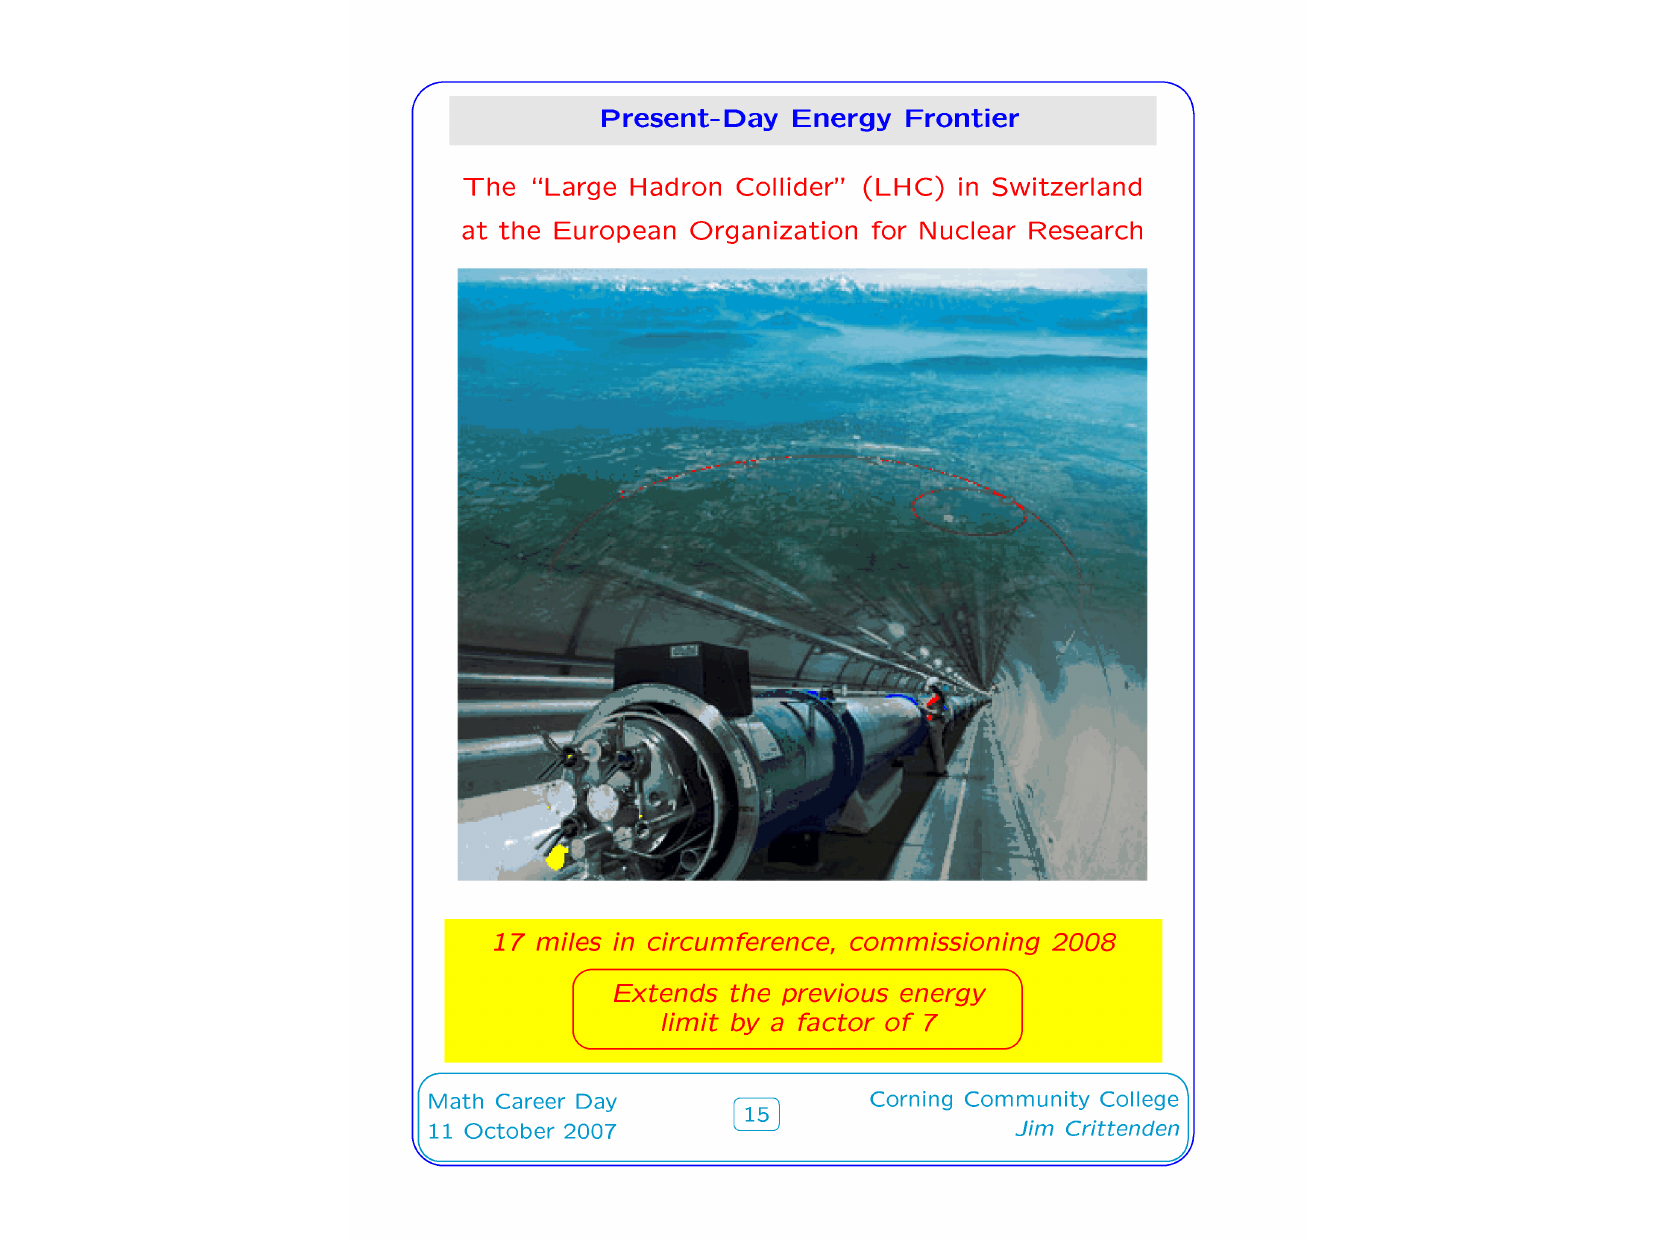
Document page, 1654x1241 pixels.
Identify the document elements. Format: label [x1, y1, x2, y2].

picture [348, 0, 1307, 1241]
